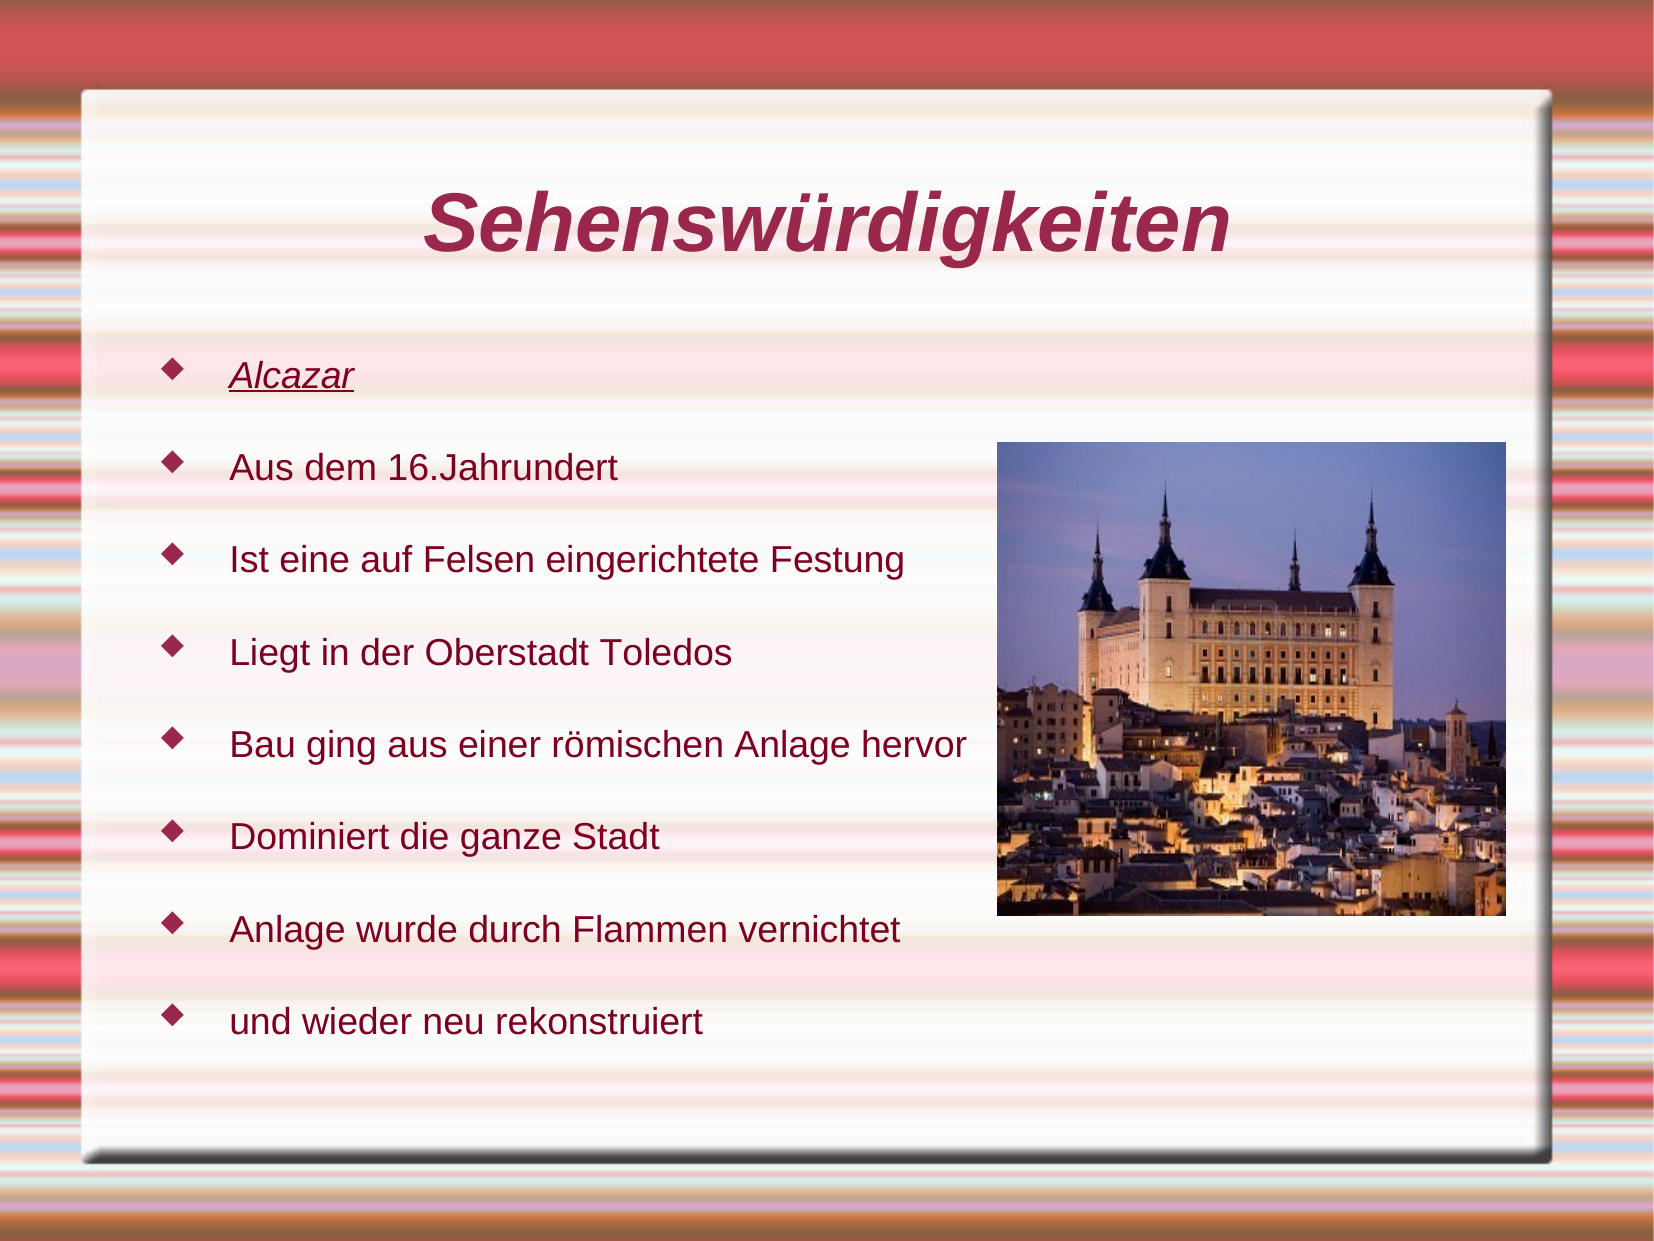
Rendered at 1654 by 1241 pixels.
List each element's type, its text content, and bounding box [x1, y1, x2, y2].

list Alcazar Aus dem 16.Jahrundert Ist eine auf Felsen eingerichtete Festung Liegt in der Oberstadt Toledos Bau ging aus einer römischen Anlage hervor Dominiert die ganze Stadt Anlage wurde durch Flammen vernichtet und wieder neu rekonstruiert [134, 350, 1516, 1133]
picture [997, 442, 1506, 916]
title Sehenswürdigkeiten [121, 114, 1534, 322]
